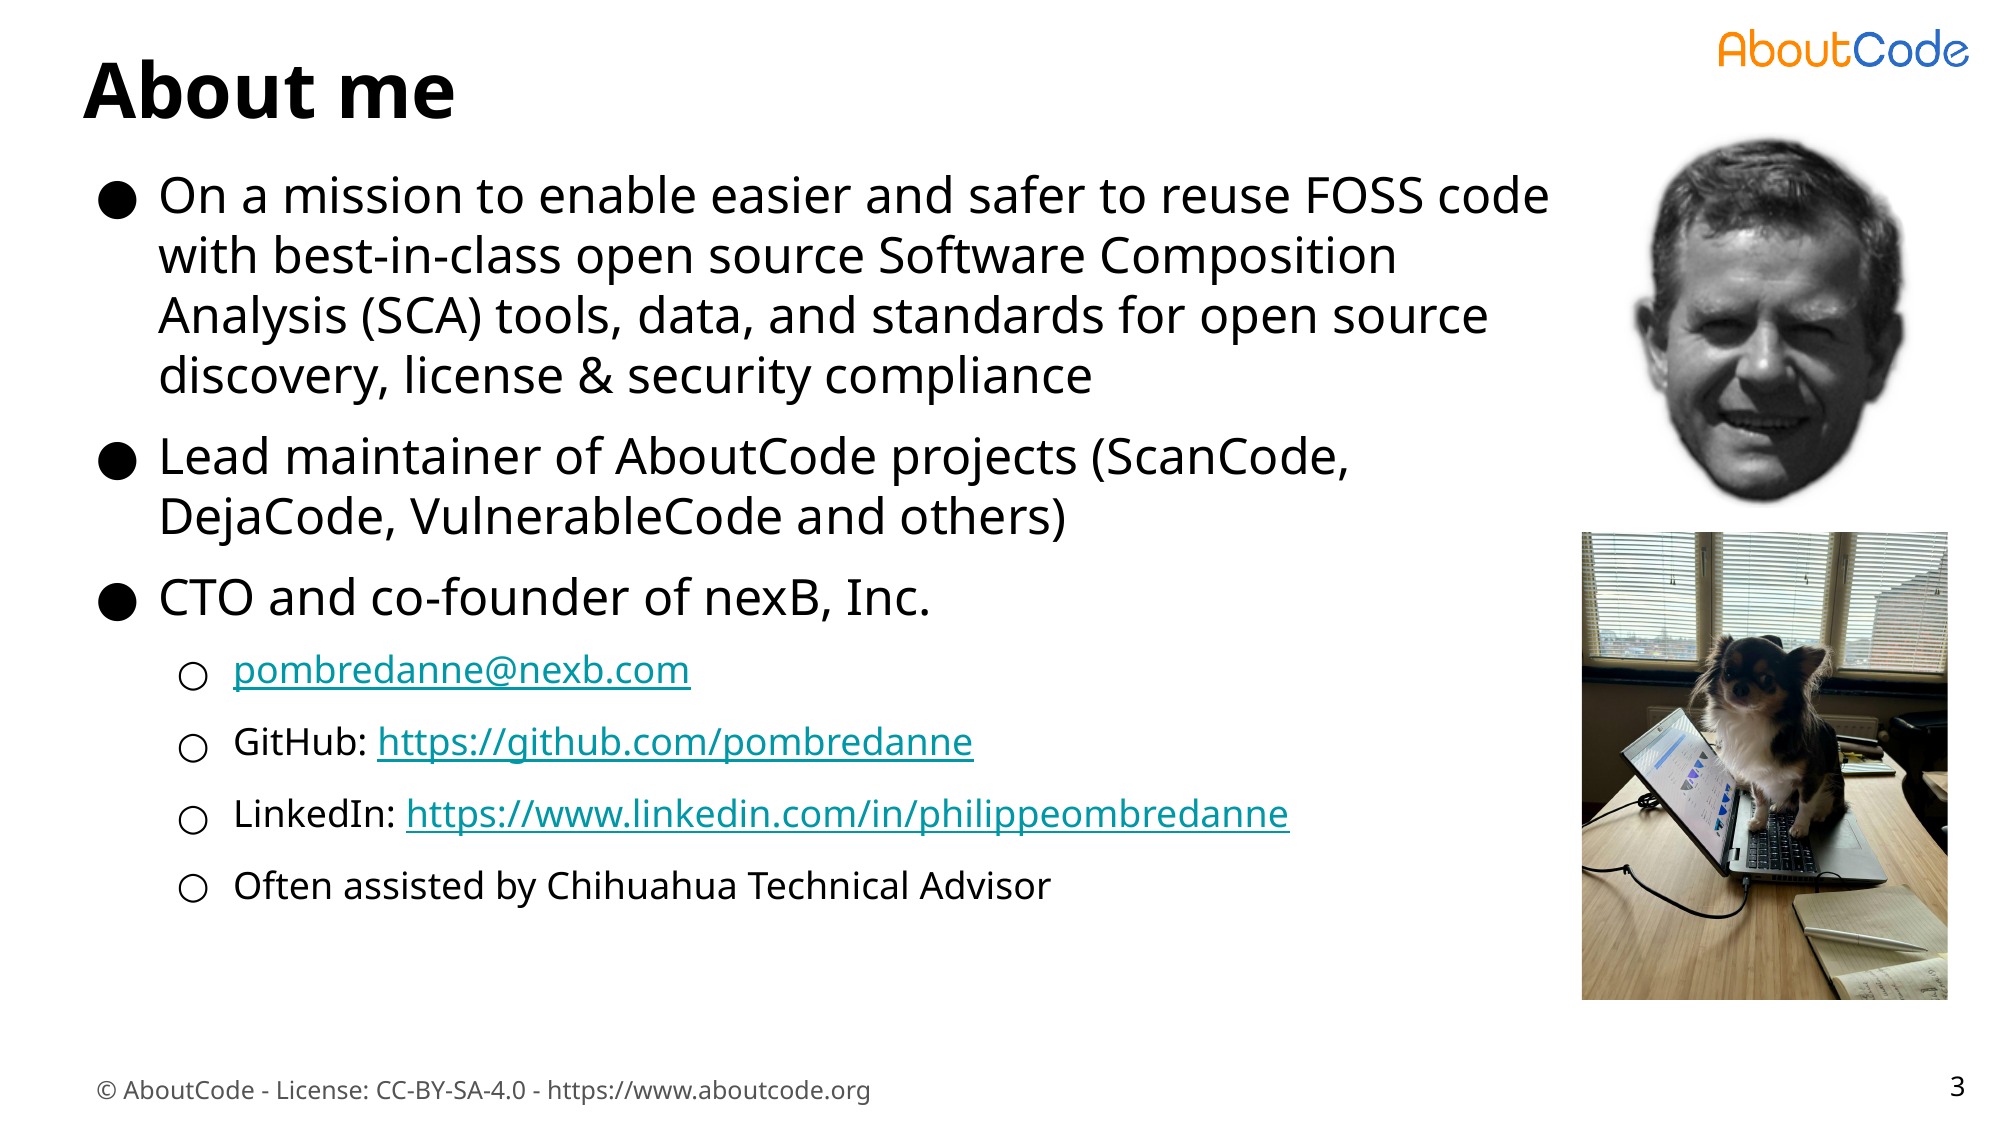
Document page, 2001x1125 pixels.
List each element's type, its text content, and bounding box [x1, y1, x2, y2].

picture [1577, 132, 1953, 508]
title About me [68, 23, 1932, 148]
list On a mission to enable easier and safer to reuse FOSS code with best-in-class open source Software Composition Analysis (SCA) tools, data, and standards for open source discovery, license & security compliance Lead maintainer of AboutCode projects (ScanCode, DejaCode, VulnerableCode and others) CTO and co-founder of nexB, Inc. pombredanne@nexb.com GitHub: https://github.com/pombredanne LinkedIn: https://www.linkedin.com/in/philippeombredanne Often assisted by Chihuahua Technical Advisor [68, 148, 1578, 1000]
picture [1581, 532, 1948, 1000]
picture [1932, 29, 1969, 67]
slide_number <number> [1865, 1044, 1986, 1125]
